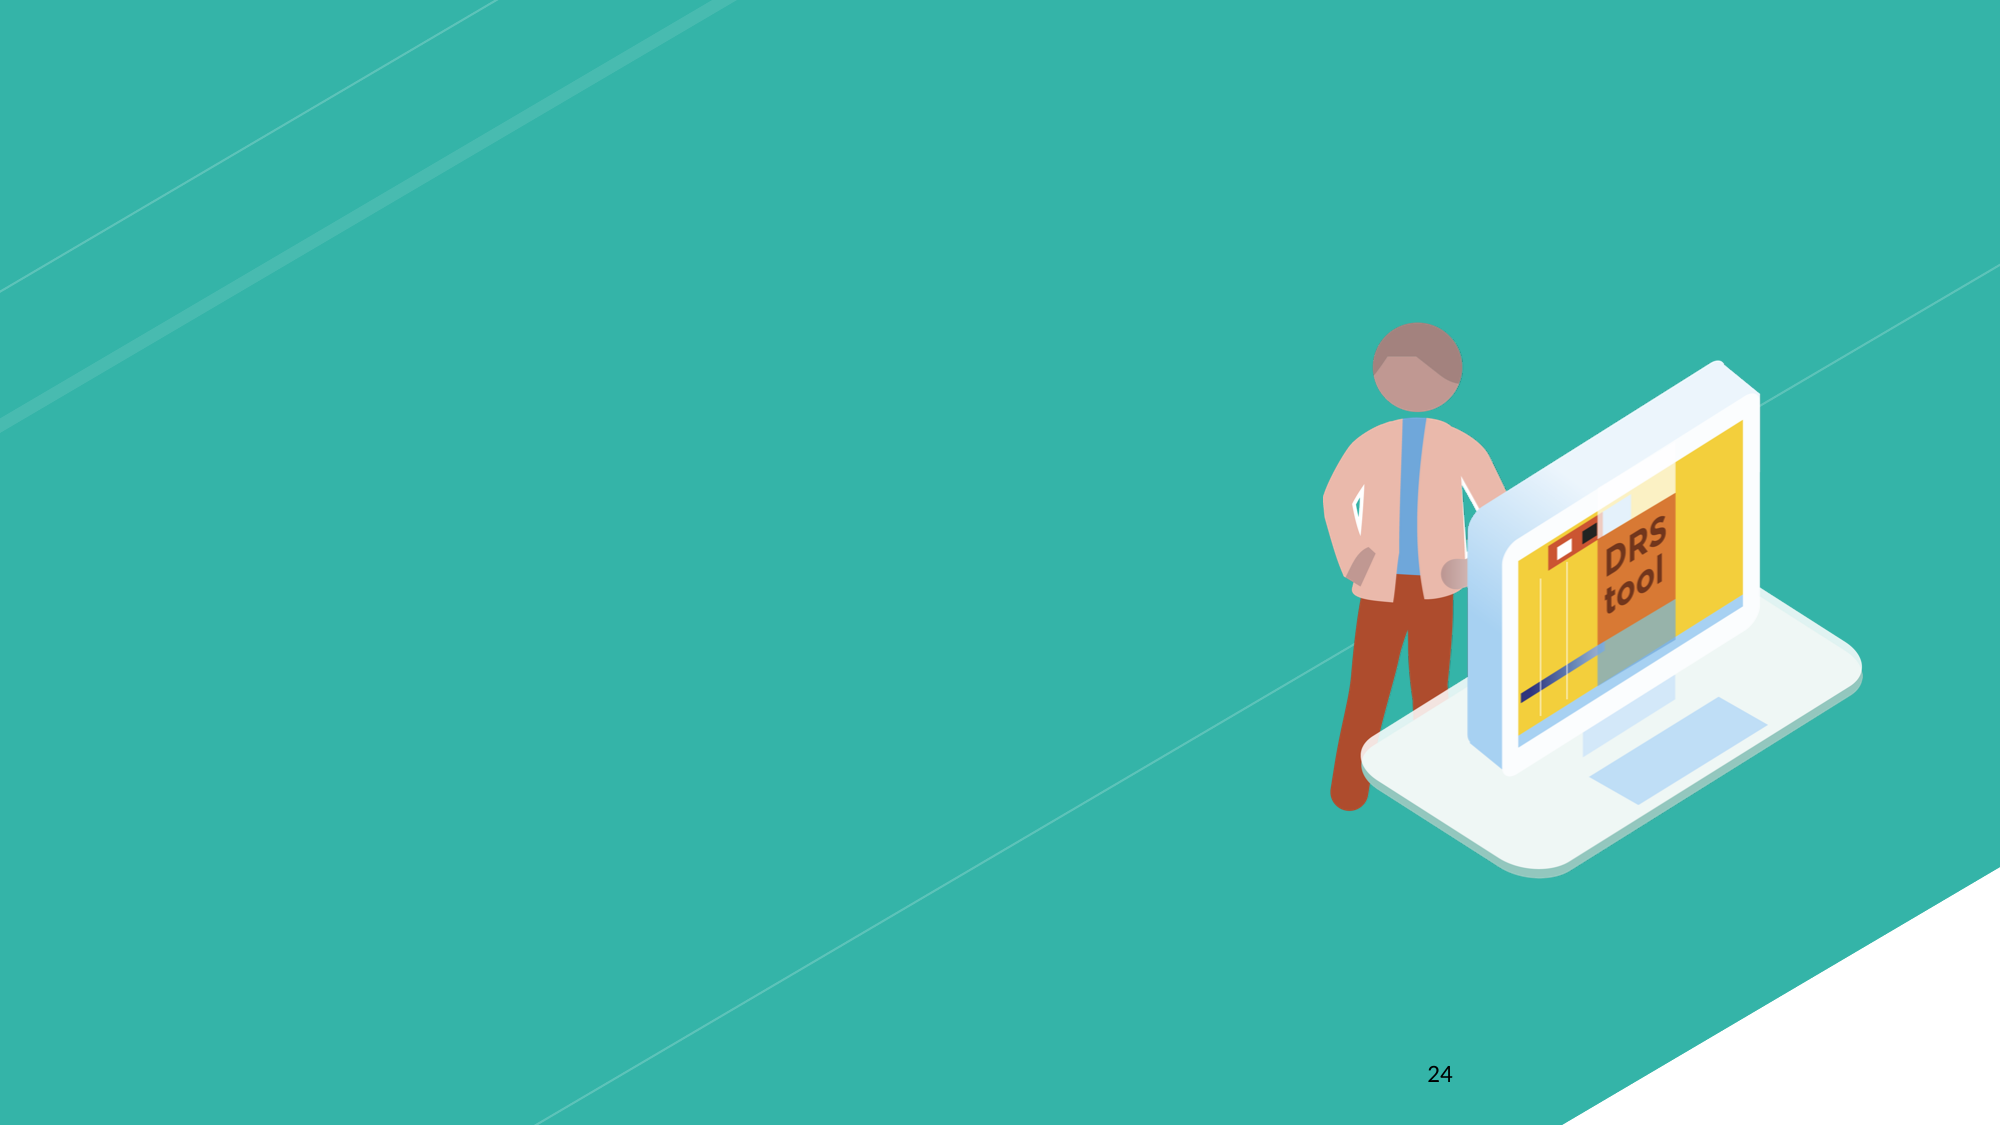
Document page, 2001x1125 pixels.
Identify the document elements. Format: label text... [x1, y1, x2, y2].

text_box 24 [1412, 1042, 1863, 1103]
